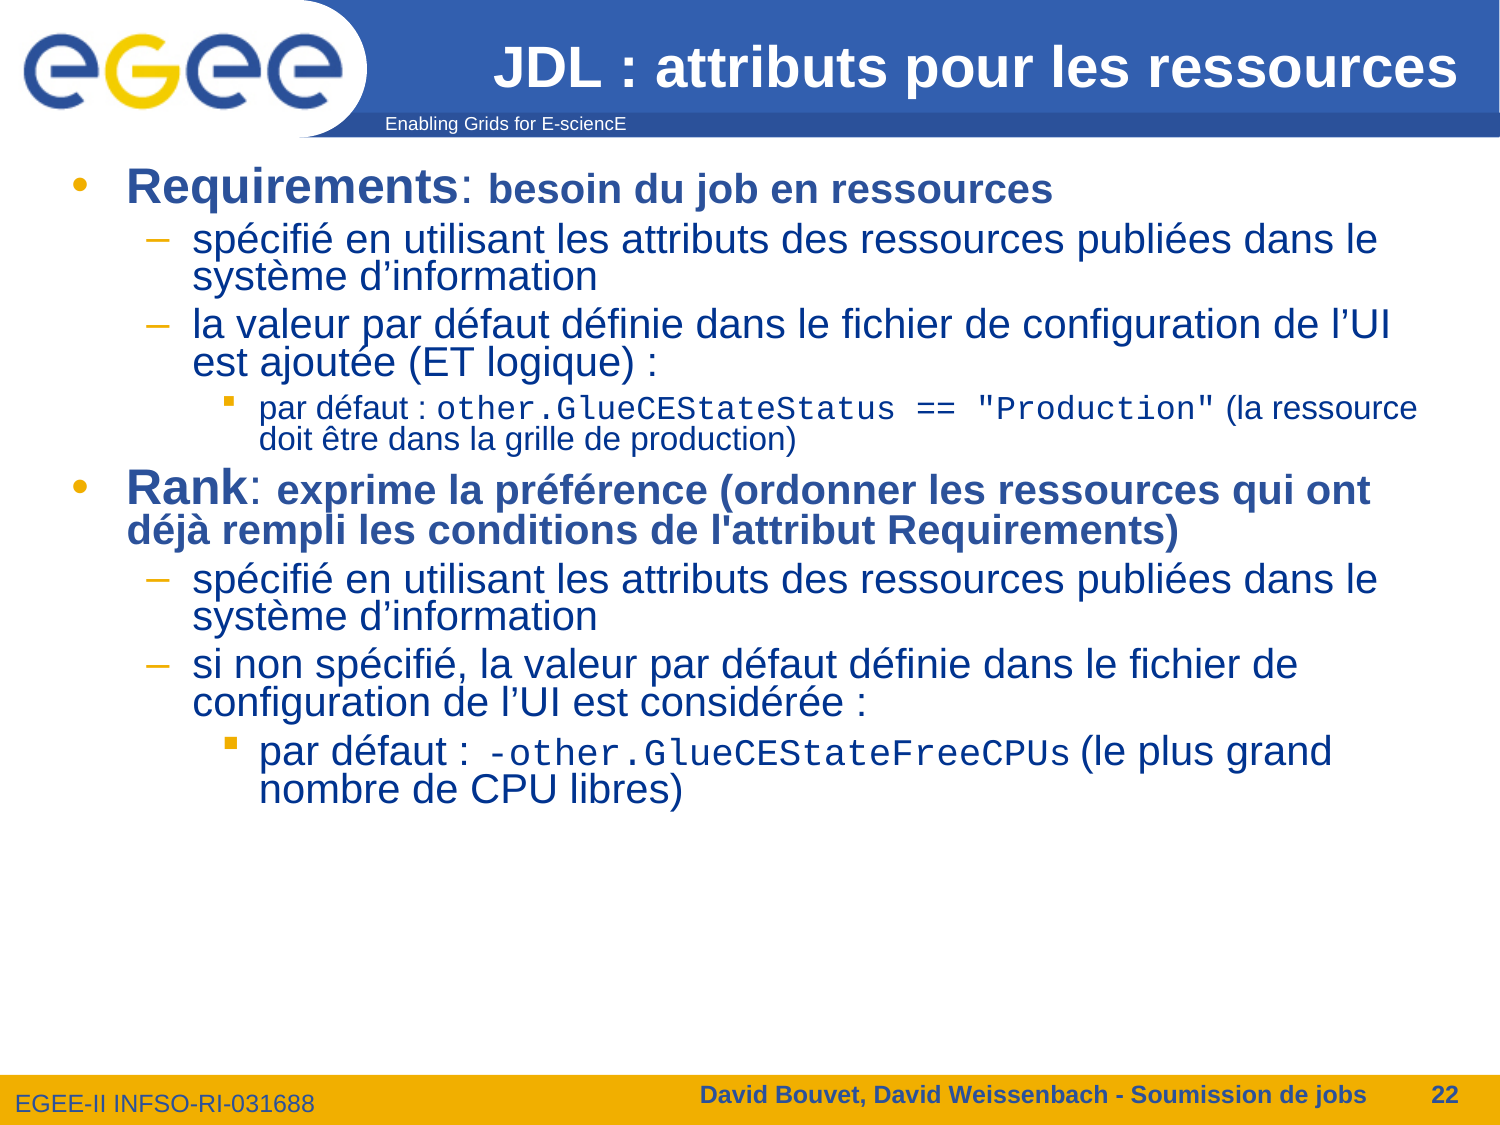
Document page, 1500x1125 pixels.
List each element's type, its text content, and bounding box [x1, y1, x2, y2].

list Requirements: besoin du job en ressources spécifié en utilisant les attributs des ressources publiées dans le système d’information la valeur par défaut définie dans le fichier de configuration de l’UI est ajoutée (ET logique) : par défaut : other.GlueCEStateStatus == "Production" (la ressource doit être dans la grille de production)‏ Rank: exprime la préférence (ordonner les ressources qui ont déjà rempli les conditions de l'attribut Requirements)‏ spécifié en utilisant les attributs des ressources publiées dans le système d’information si non spécifié, la valeur par défaut définie dans le fichier de configuration de l’UI est considérée : par défaut : -other.GlueCEStateFreeCPUs (le plus grand nombre de CPU libres)‏ [56, 159, 1466, 1051]
picture [18, 30, 349, 112]
title JDL : attributs pour les ressources [369, 10, 1475, 124]
